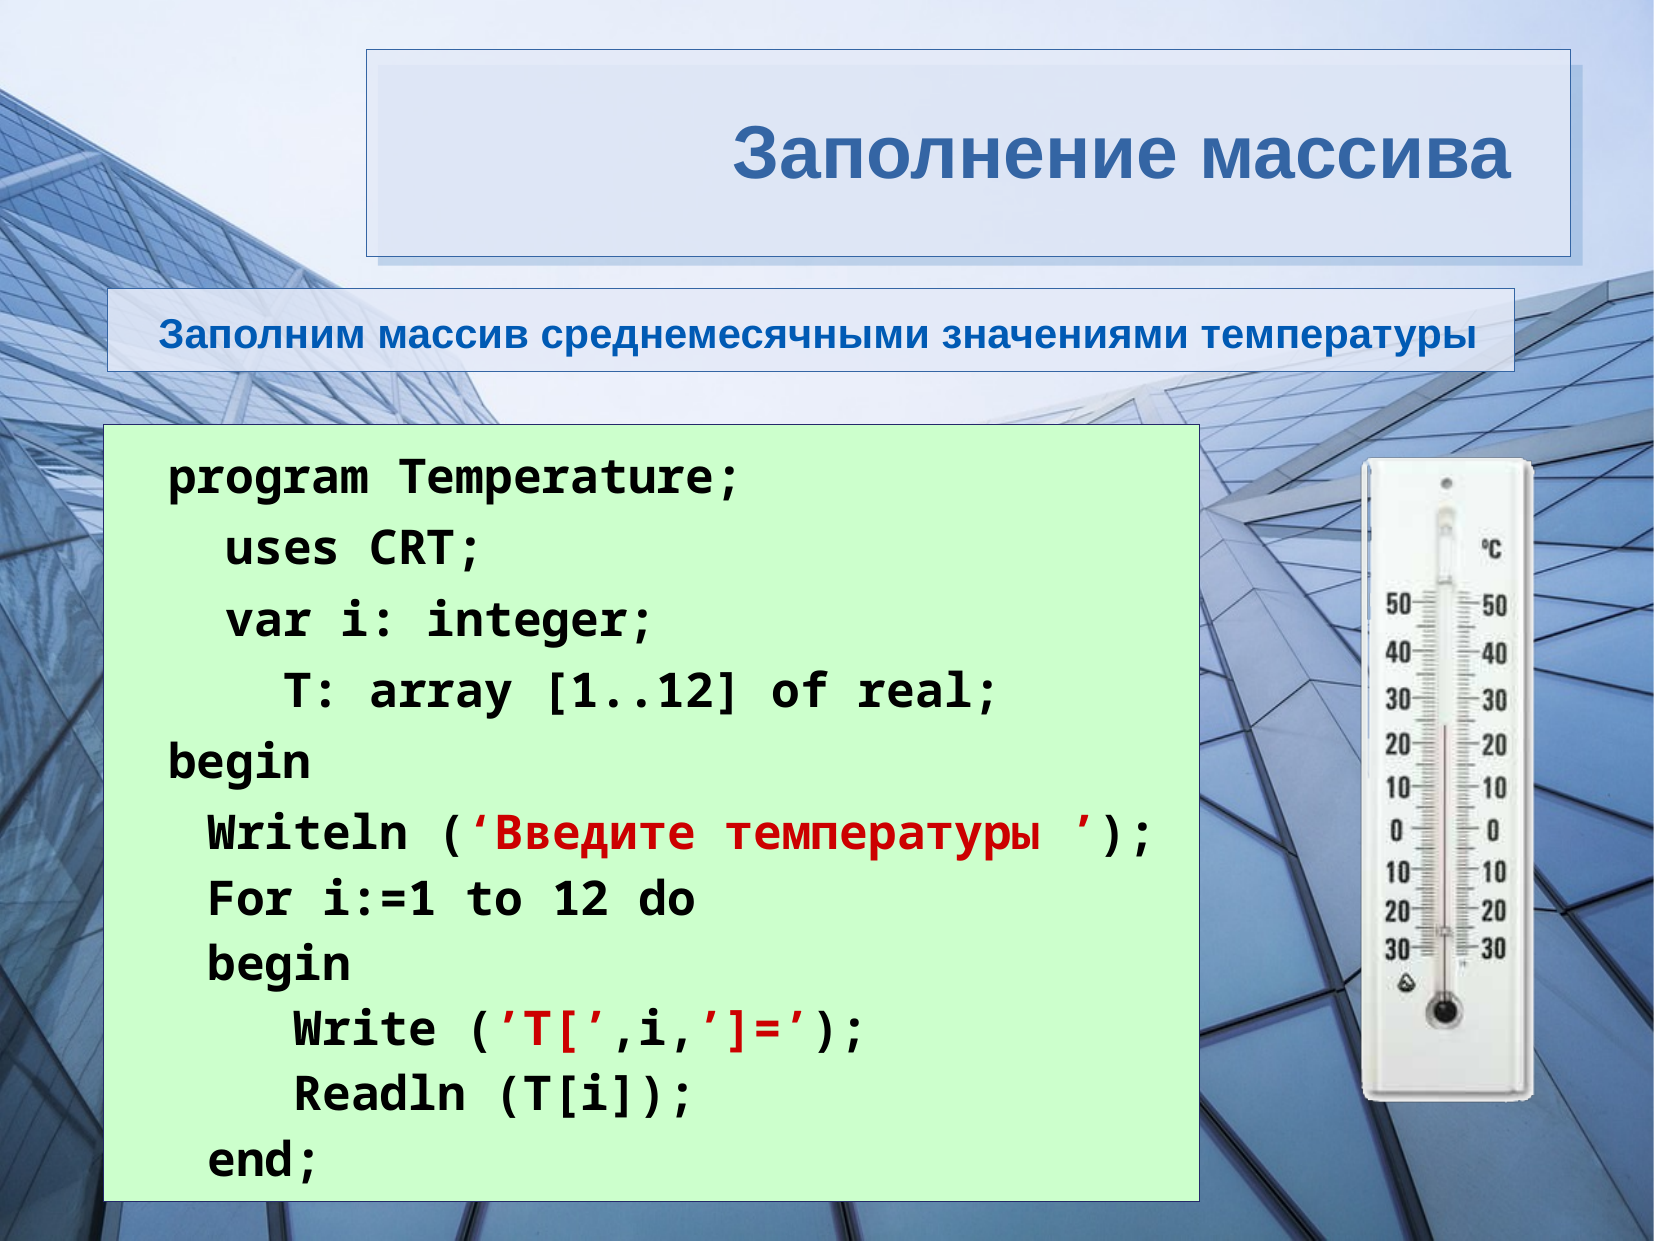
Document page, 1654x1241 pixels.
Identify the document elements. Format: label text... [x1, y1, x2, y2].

text_box program Temperature; uses CRT; var i: integer; T: array [1..12] of real; begin Writeln (‘Введите температуры ’); For i:=1 to 12 do begin Write (’T[’,i,’]=’); Readln (T[i]); end; end. [103, 424, 1200, 1202]
text_box Заполним массив среднемесячными значениями температуры [107, 288, 1515, 372]
picture [0, 0, 1654, 1241]
text_box [377, 64, 1583, 266]
title Заполнение массива [366, 49, 1571, 257]
